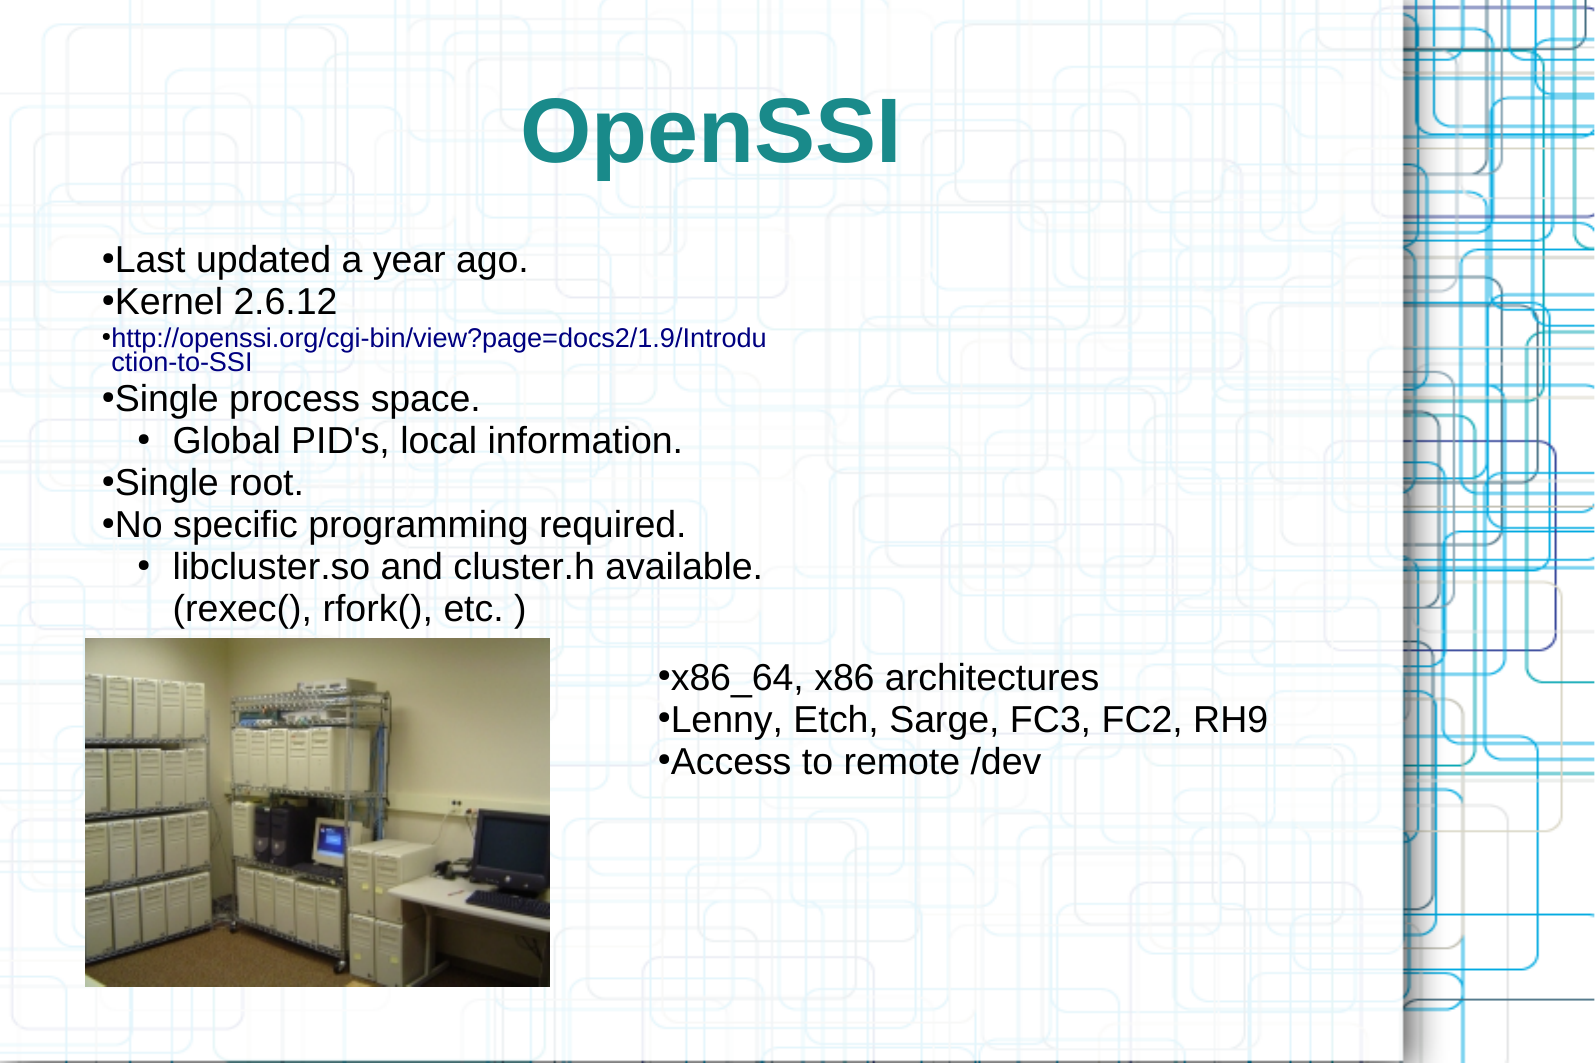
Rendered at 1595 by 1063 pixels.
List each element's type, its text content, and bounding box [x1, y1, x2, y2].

title OpenSSI [56, 49, 1367, 213]
picture [0, 0, 1595, 1063]
text_box x86_64, x86 architectures Lenny, Etch, Sarge, FC3, FC2, RH9 Access to remote /dev [642, 648, 1308, 790]
text_box Last updated a year ago. Kernel 2.6.12 http://openssi.org/cgi-bin/view?page=docs2/1.9/Introduction-to-SSI Single process space. Global PID's, local information. Single root. No specific programming required. libcluster.so and cluster.h available. (rexec(), rfork(), etc. ) [86, 231, 788, 613]
